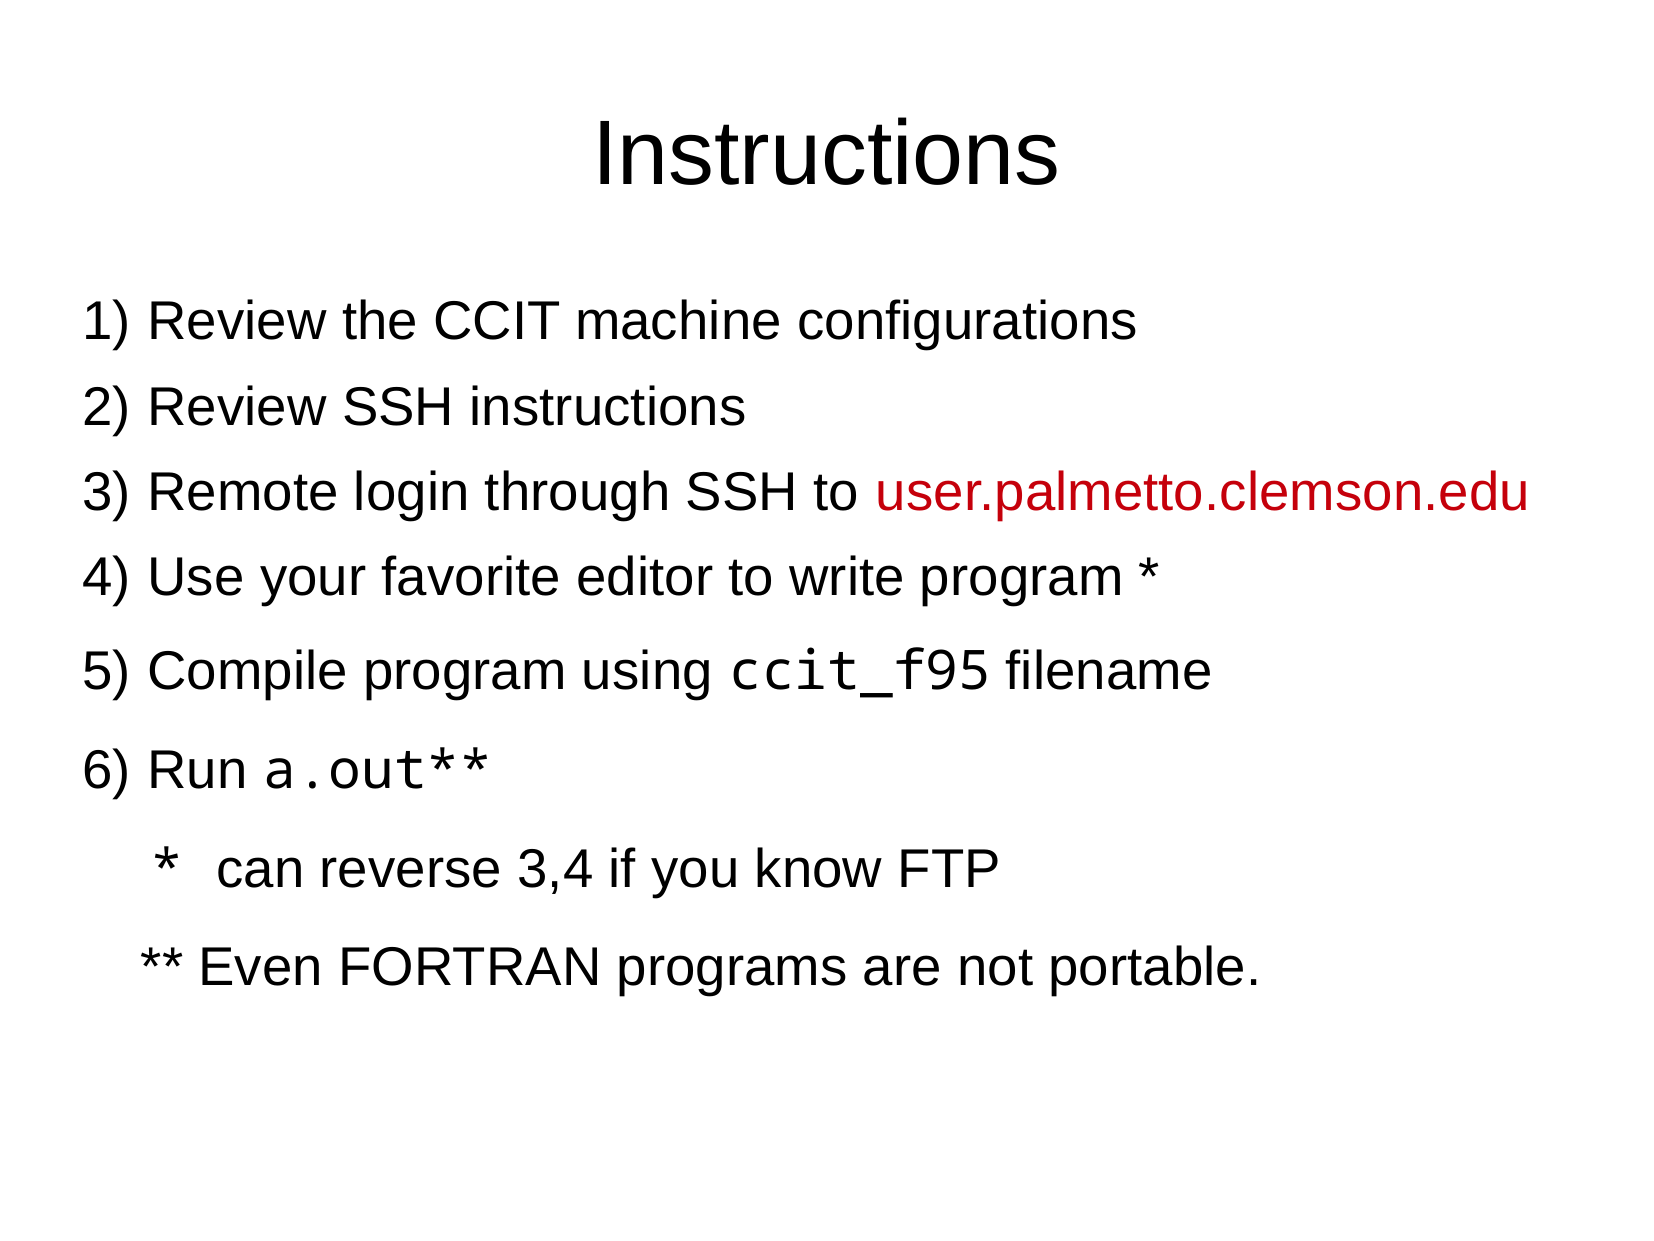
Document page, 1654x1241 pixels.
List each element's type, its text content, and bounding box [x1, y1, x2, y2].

title Instructions [82, 49, 1571, 257]
list Review the CCIT machine configurations Review SSH instructions Remote login through SSH to user.palmetto.clemson.edu Use your favorite editor to write program * Compile program using ccit_f95 filename Run a.out** * can reverse 3,4 if you know FTP ** Even FORTRAN programs are not portable. [82, 290, 1571, 1010]
